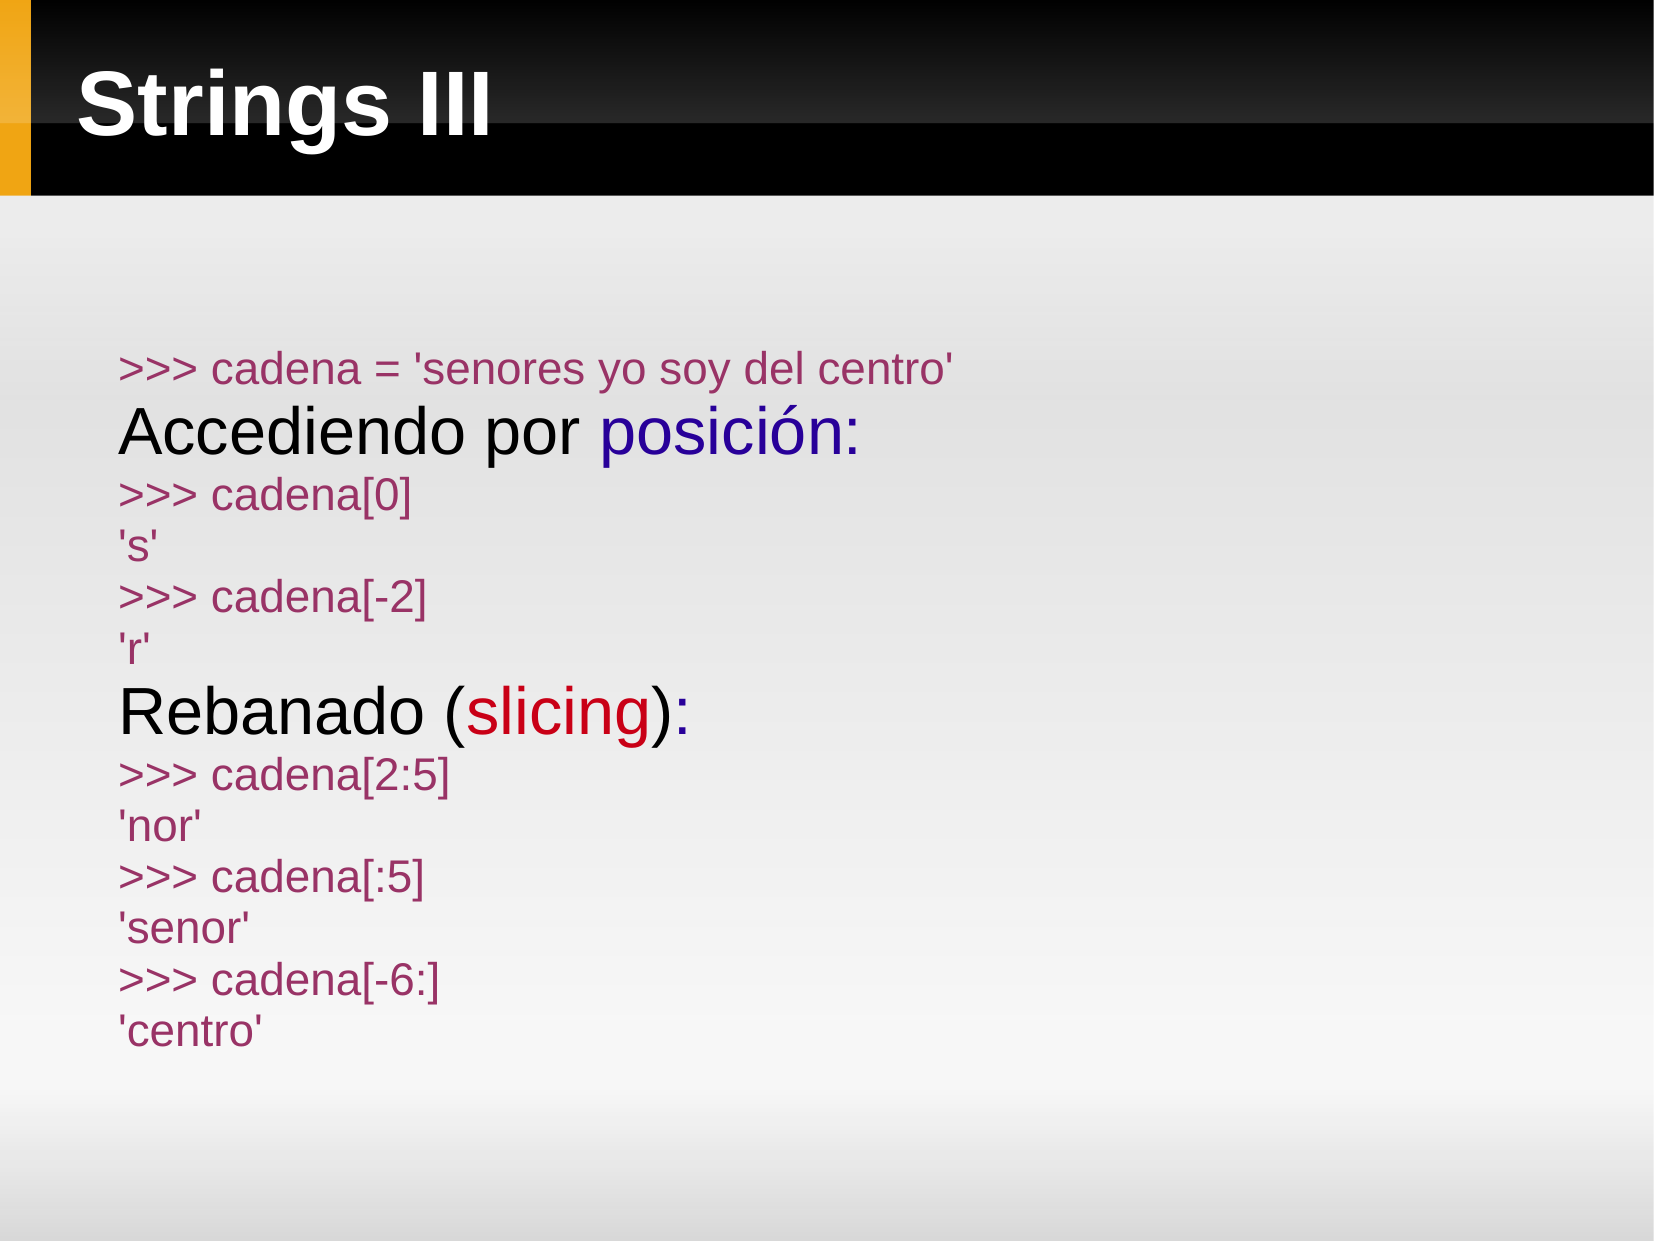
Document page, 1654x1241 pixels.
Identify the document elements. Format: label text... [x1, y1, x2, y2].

subtitle >>> cadena = 'senores yo soy del centro' Accediendo por posición: >>> cadena[0] 's' >>> cadena[-2] 'r' Rebanado (slicing): >>> cadena[2:5] 'nor' >>> cadena[:5] 'senor' >>> cadena[-6:] 'centro' [82, 226, 1571, 1173]
title Strings III [76, 7, 1565, 200]
picture [0, 0, 1654, 1241]
